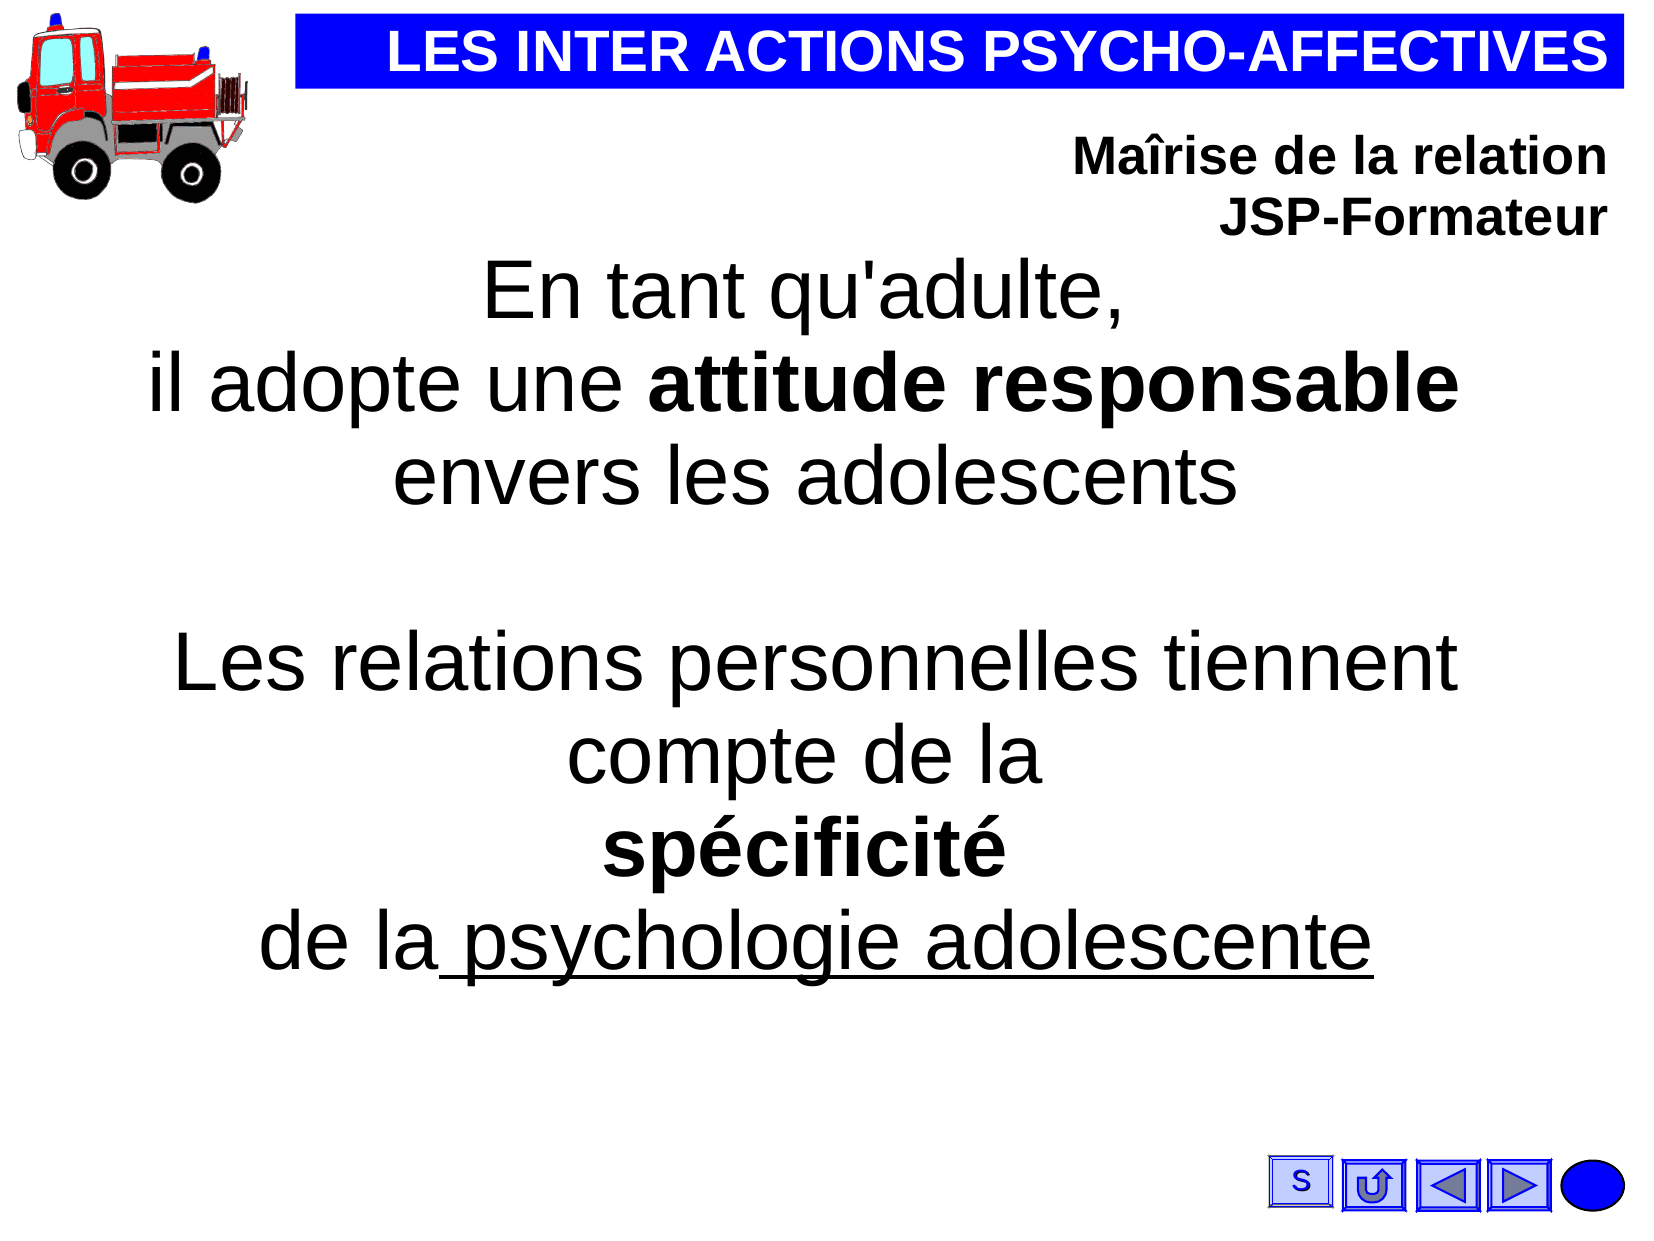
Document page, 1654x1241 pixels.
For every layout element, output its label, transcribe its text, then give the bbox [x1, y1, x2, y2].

text_box [1561, 1160, 1625, 1211]
text_box En tant qu'adulte, il adopte une attitude responsable envers les adolescents Les relations personnelles tiennent compte de la spécificité de la psychologie adolescente [29, 236, 1604, 996]
picture [8, 8, 257, 216]
text_box LES INTER ACTIONS PSYCHO-AFFECTIVES [295, 13, 1625, 89]
text_box Maîrise de la relation JSP-Formateur [1056, 118, 1624, 311]
